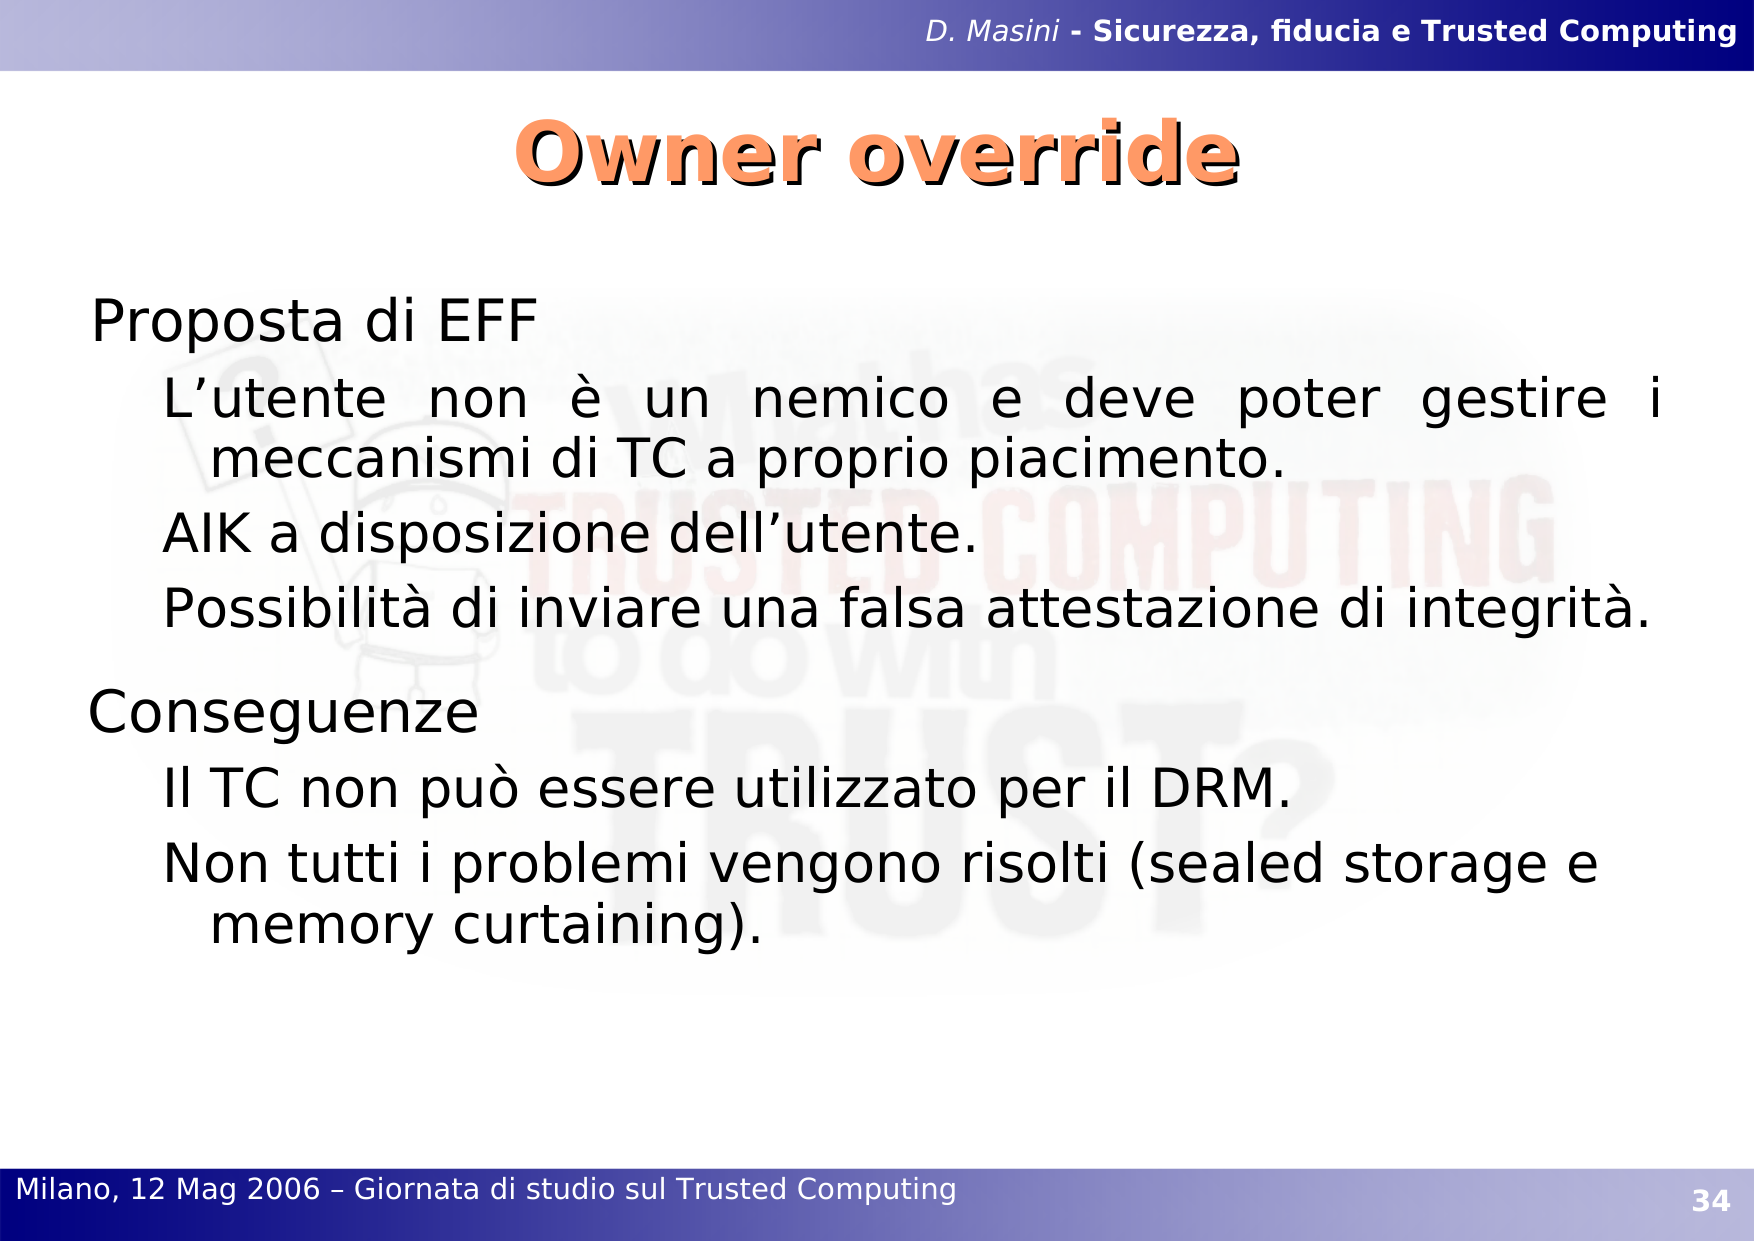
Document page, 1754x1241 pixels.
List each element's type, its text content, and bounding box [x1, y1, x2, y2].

text_box <numero> [1641, 1185, 1732, 1223]
title Owner override [87, 49, 1667, 257]
text_box Milano, 12 Mag 2006 – Giornata di studio sul Trusted Computing [0, 1175, 1314, 1234]
list Proposta di EFF L’utente non è un nemico e deve poter gestire i meccanismi di TC a proprio piacimento. AIK a disposizione dell’utente. Possibilità di inviare una falsa attestazione di integrità. Conseguenze Il TC non può essere utilizzato per il DRM. Non tutti i problemi vengono risolti (sealed storage e memory curtaining). [87, 289, 1667, 1108]
picture [0, 0, 1754, 1241]
text_box D. Masini - Sicurezza, fiducia e Trusted Computing [602, 7, 1754, 63]
